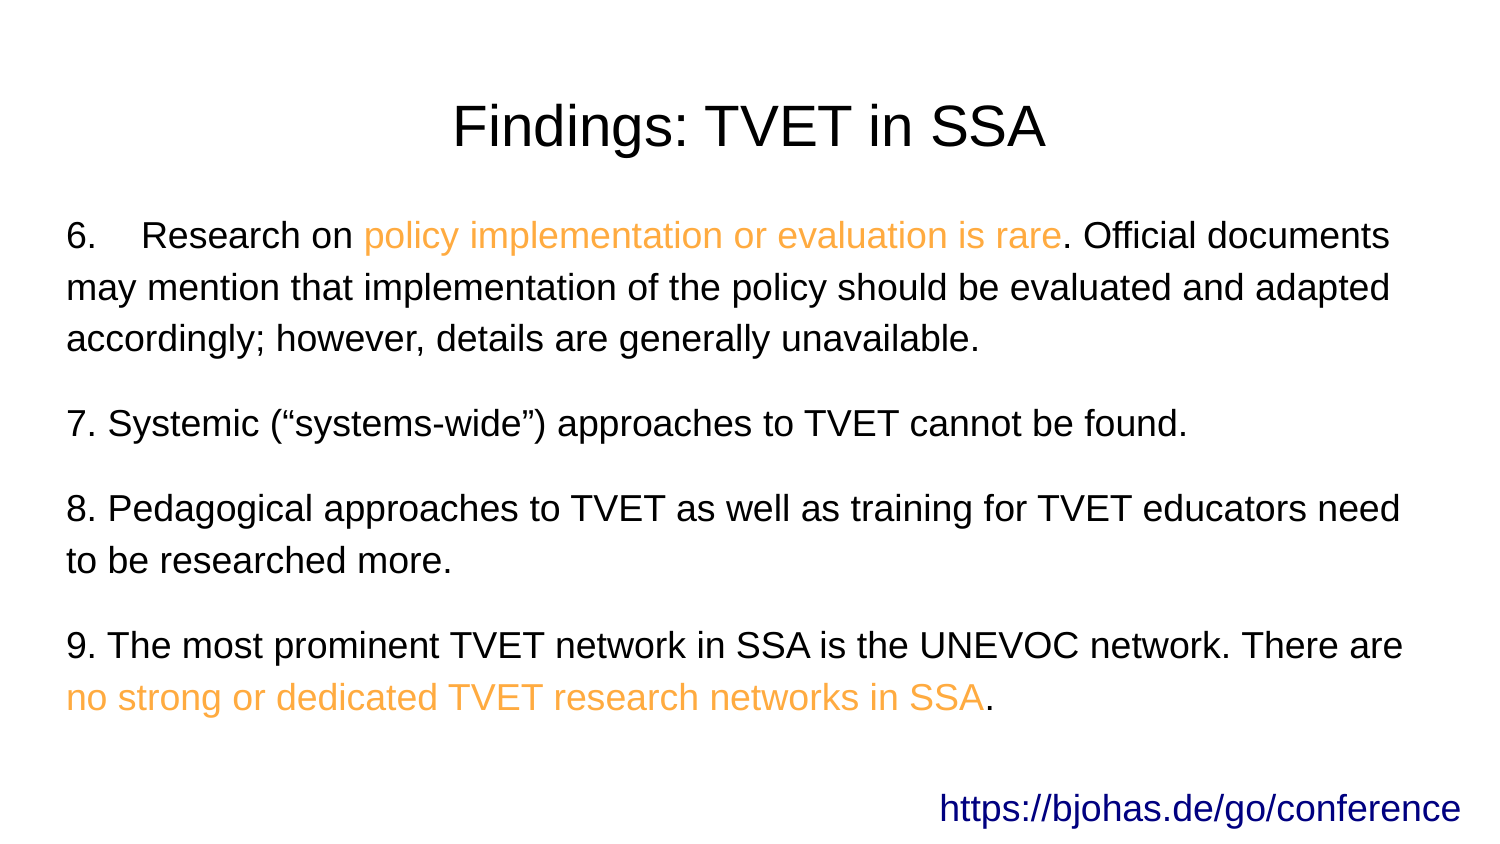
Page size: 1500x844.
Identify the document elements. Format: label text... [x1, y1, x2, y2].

title Findings: TVET in SSA [51, 72, 1449, 167]
list 6. Research on policy implementation or evaluation is rare. Official documents may mention that implementation of the policy should be evaluated and adapted accordingly; however, details are generally unavailable. 7. Systemic (“systems-wide”) approaches to TVET cannot be found. 8. Pedagogical approaches to TVET as well as training for TVET educators need to be researched more. 9. The most prominent TVET network in SSA is the UNEVOC network. There are no strong or dedicated TVET research networks in SSA. [51, 189, 1449, 750]
